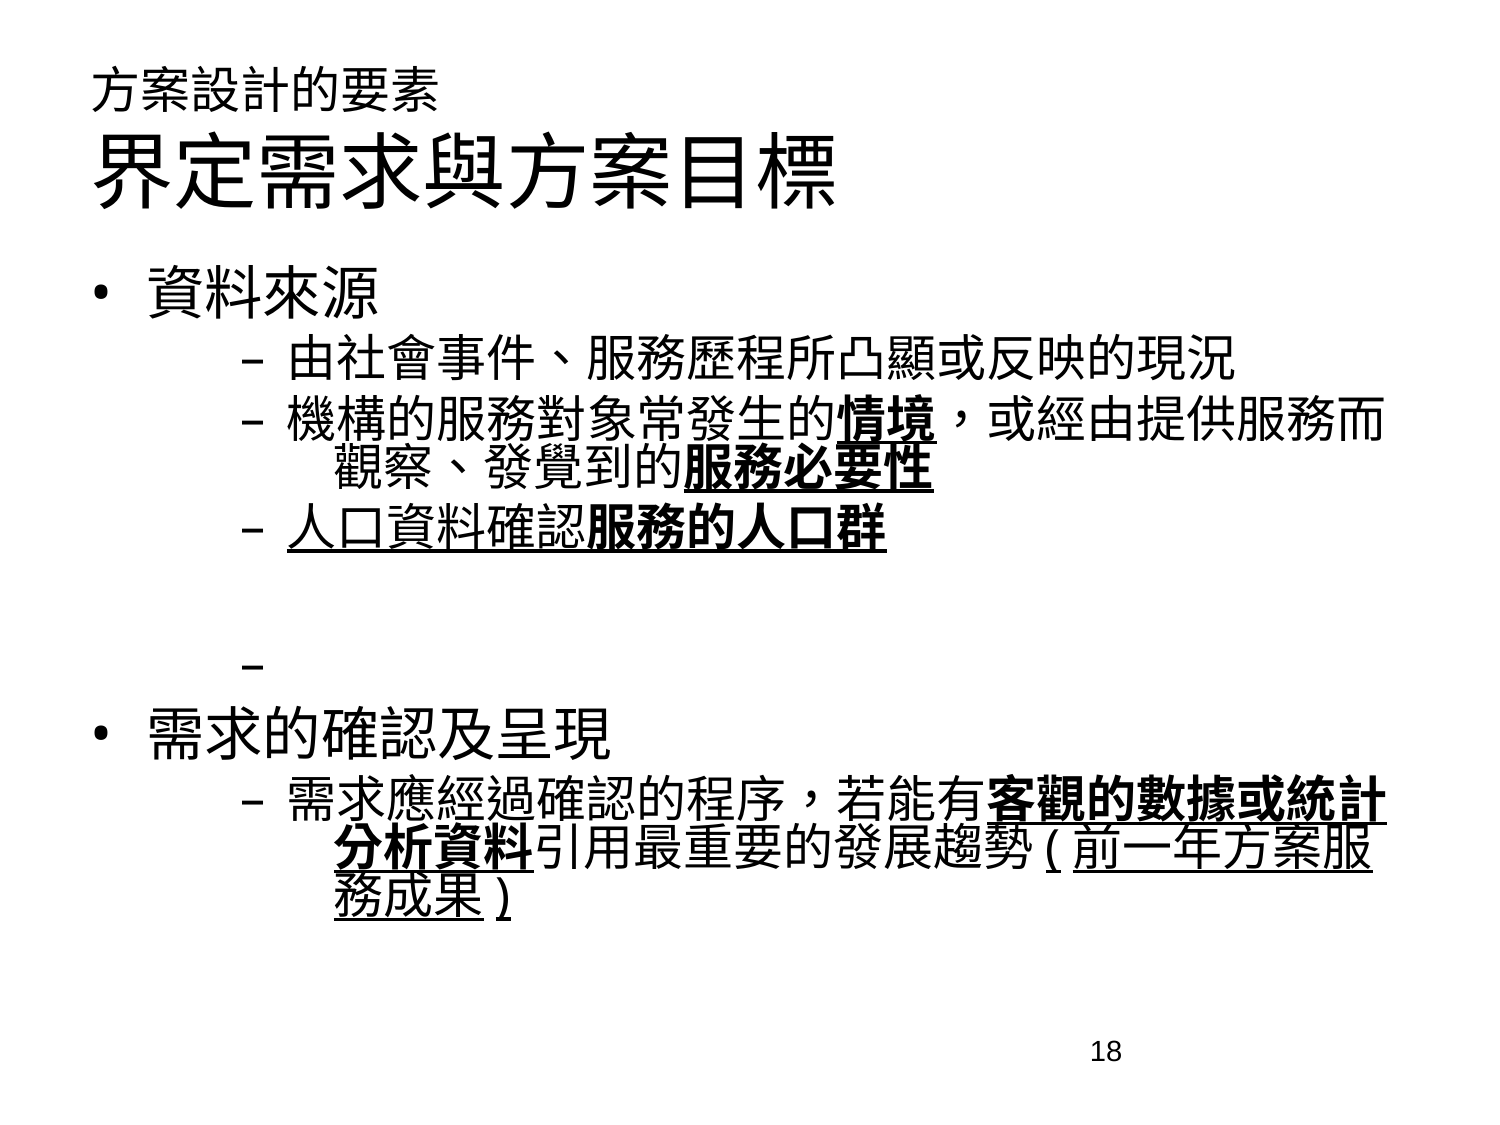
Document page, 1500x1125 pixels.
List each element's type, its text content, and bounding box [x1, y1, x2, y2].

title 方案設計的要素 界定需求與方案目標 [75, 45, 1426, 233]
text_box [1074, 1024, 1426, 1103]
list 資料來源 由社會事件、服務歷程所凸顯或反映的現況 機構的服務對象常發生的情境，或經由提供服務而觀察、發覺到的服務必要性 人口資料確認服務的人口群 需求的確認及呈現 需求應經過確認的程序，若能有客觀的數據或統計分析資料引用最重要的發展趨勢(前一年方案服務成果) [75, 262, 1426, 1005]
